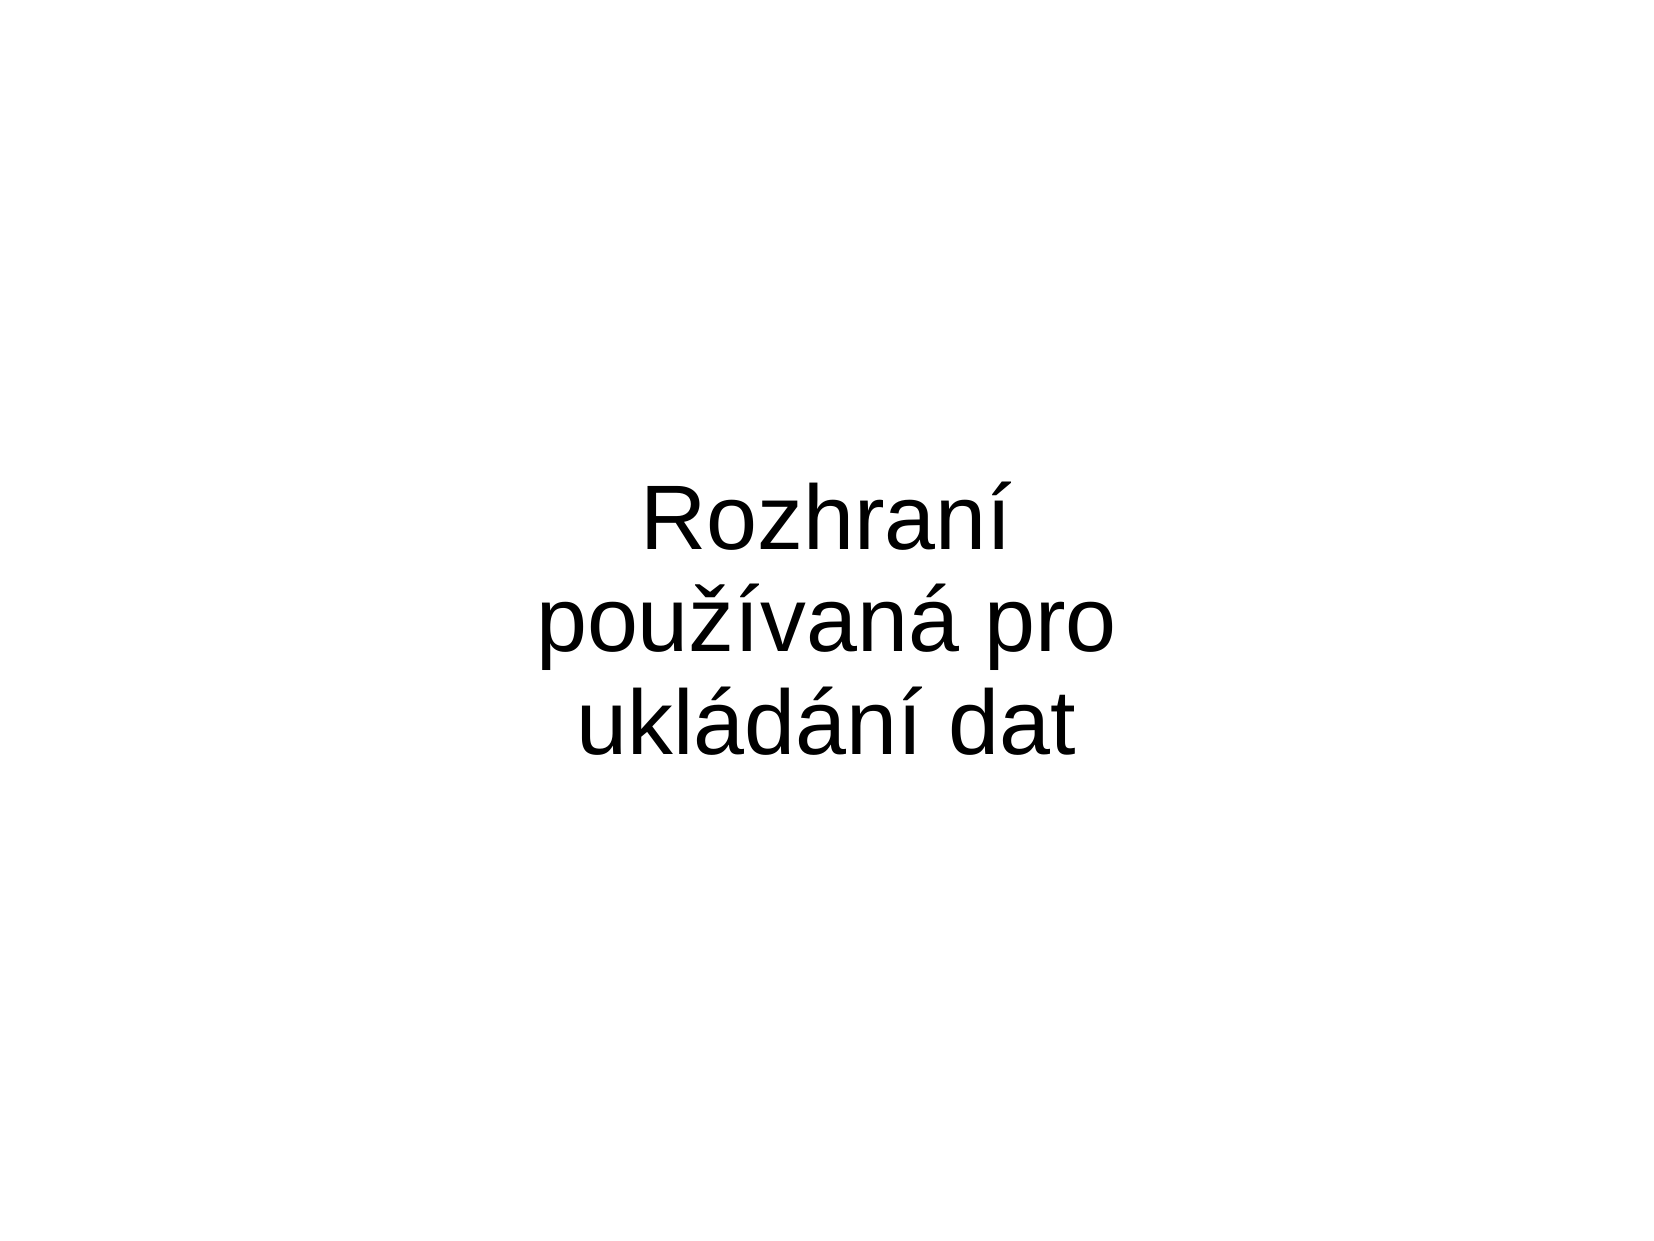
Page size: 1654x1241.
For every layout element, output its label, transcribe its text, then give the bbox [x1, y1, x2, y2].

title Rozhraní používaná pro ukládání dat [82, 466, 1571, 774]
